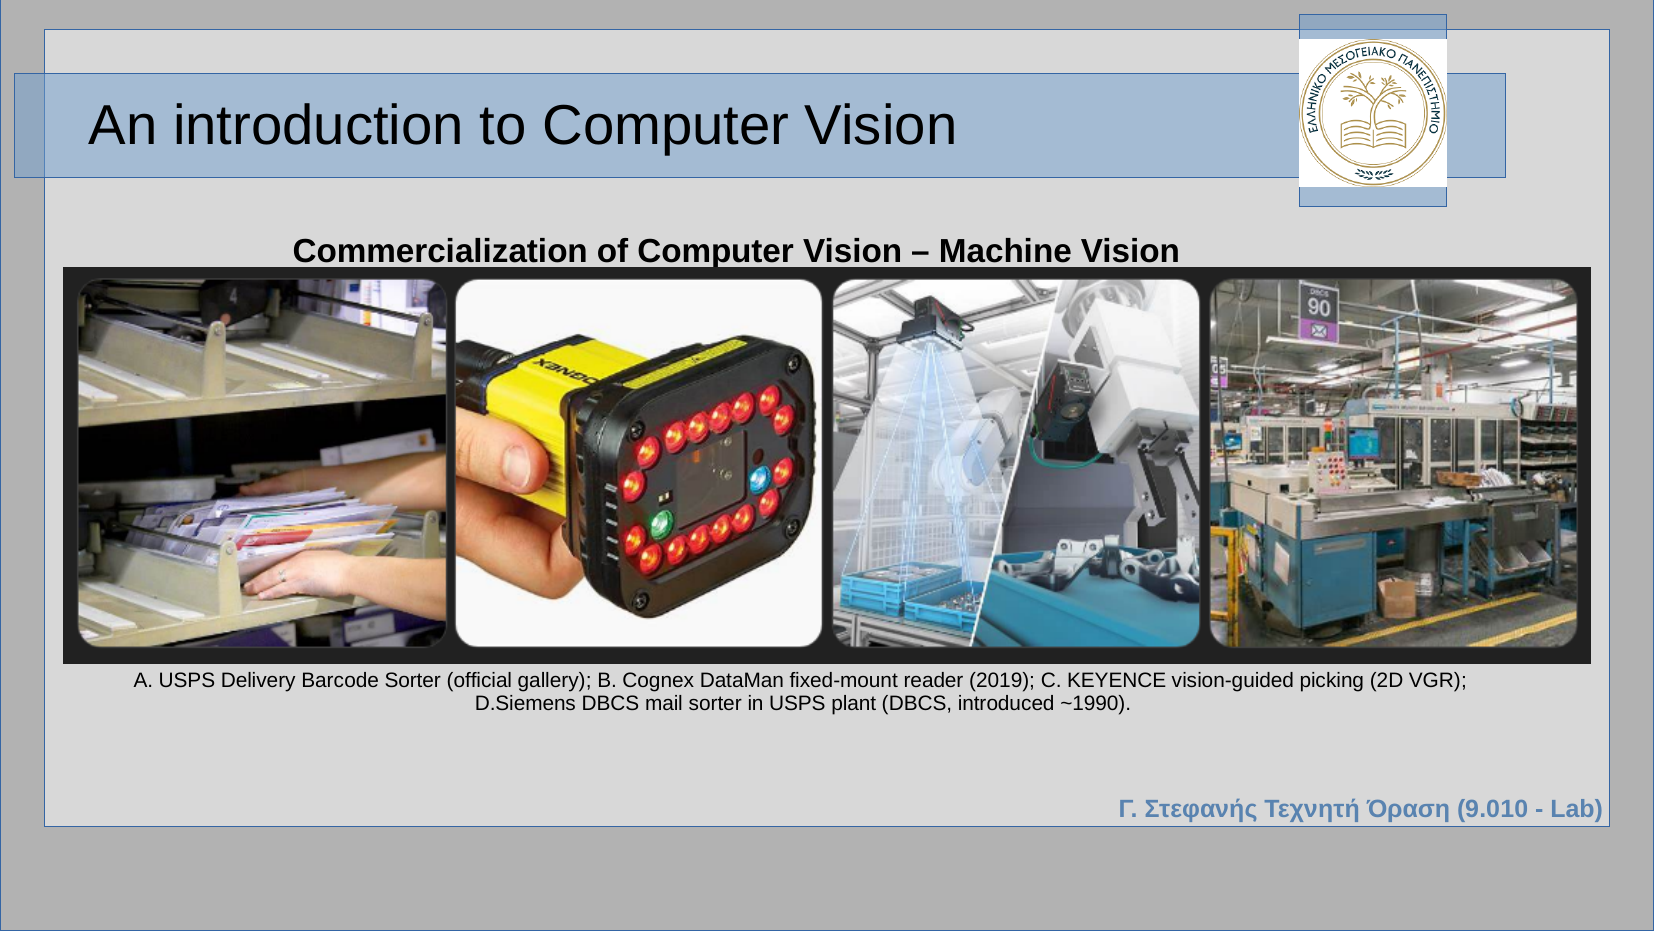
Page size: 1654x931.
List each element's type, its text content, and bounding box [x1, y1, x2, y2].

picture [63, 267, 1591, 664]
text_box A. USPS Delivery Barcode Sorter (official gallery); B. Cognex DataMan fixed-mount reader (2019); C. KEYENCE vision-guided picking (2D VGR); D.Siemens DBCS mail sorter in USPS plant (DBCS, introduced ~1990). [70, 664, 1536, 723]
text_box Commercialization of Computer Vision – Machine Vision [66, 206, 1418, 267]
text_box Γ. Στεφανής Τεχνητή Όραση (9.010 - Lab) [1092, 772, 1630, 844]
title An introduction to Computer Vision [88, 73, 1299, 178]
picture [1299, 39, 1447, 187]
title An introduction to Computer Vision [1447, 73, 1506, 178]
